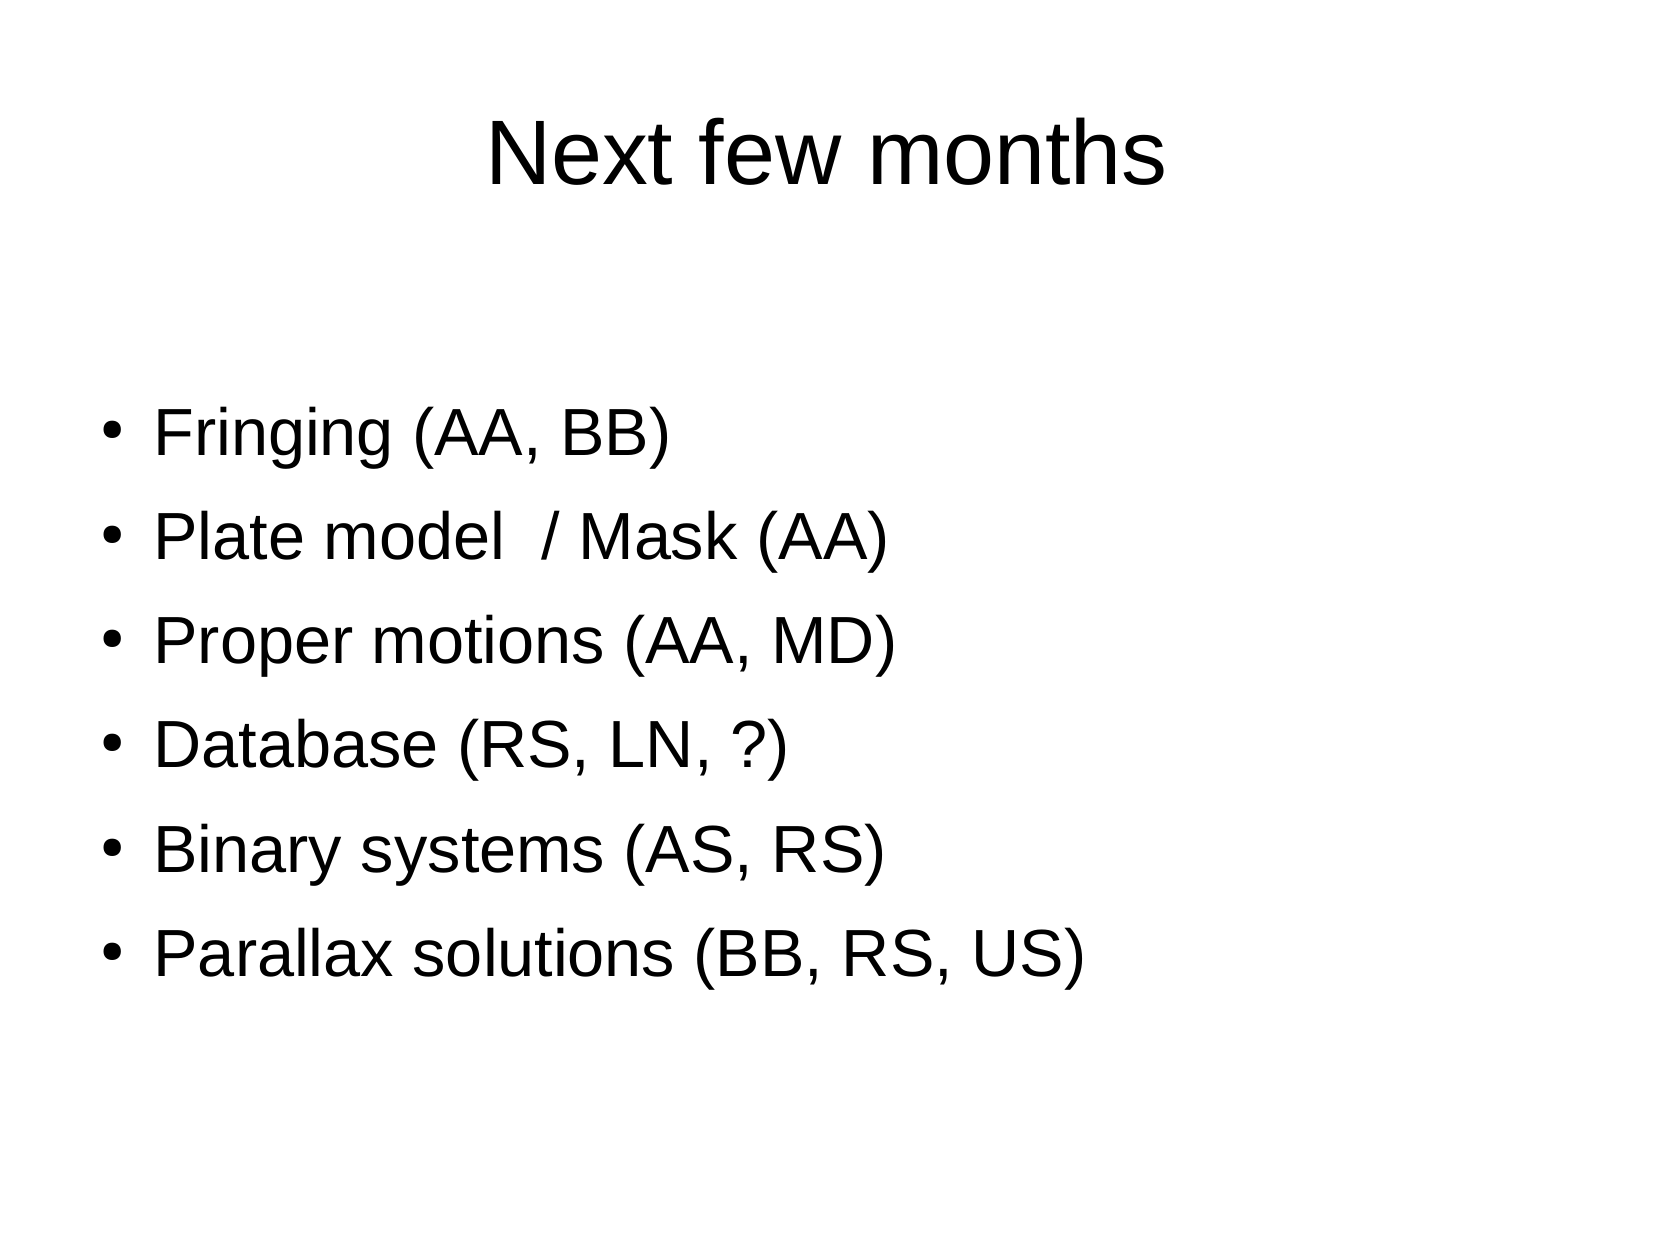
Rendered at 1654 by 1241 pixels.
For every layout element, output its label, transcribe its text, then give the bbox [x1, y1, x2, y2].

title Next few months [82, 56, 1571, 250]
list Fringing (AA, BB) Plate model / Mask (AA) Proper motions (AA, MD) Database (RS, LN, ?) Binary systems (AS, RS) Parallax solutions (BB, RS, US) [82, 290, 1571, 1094]
